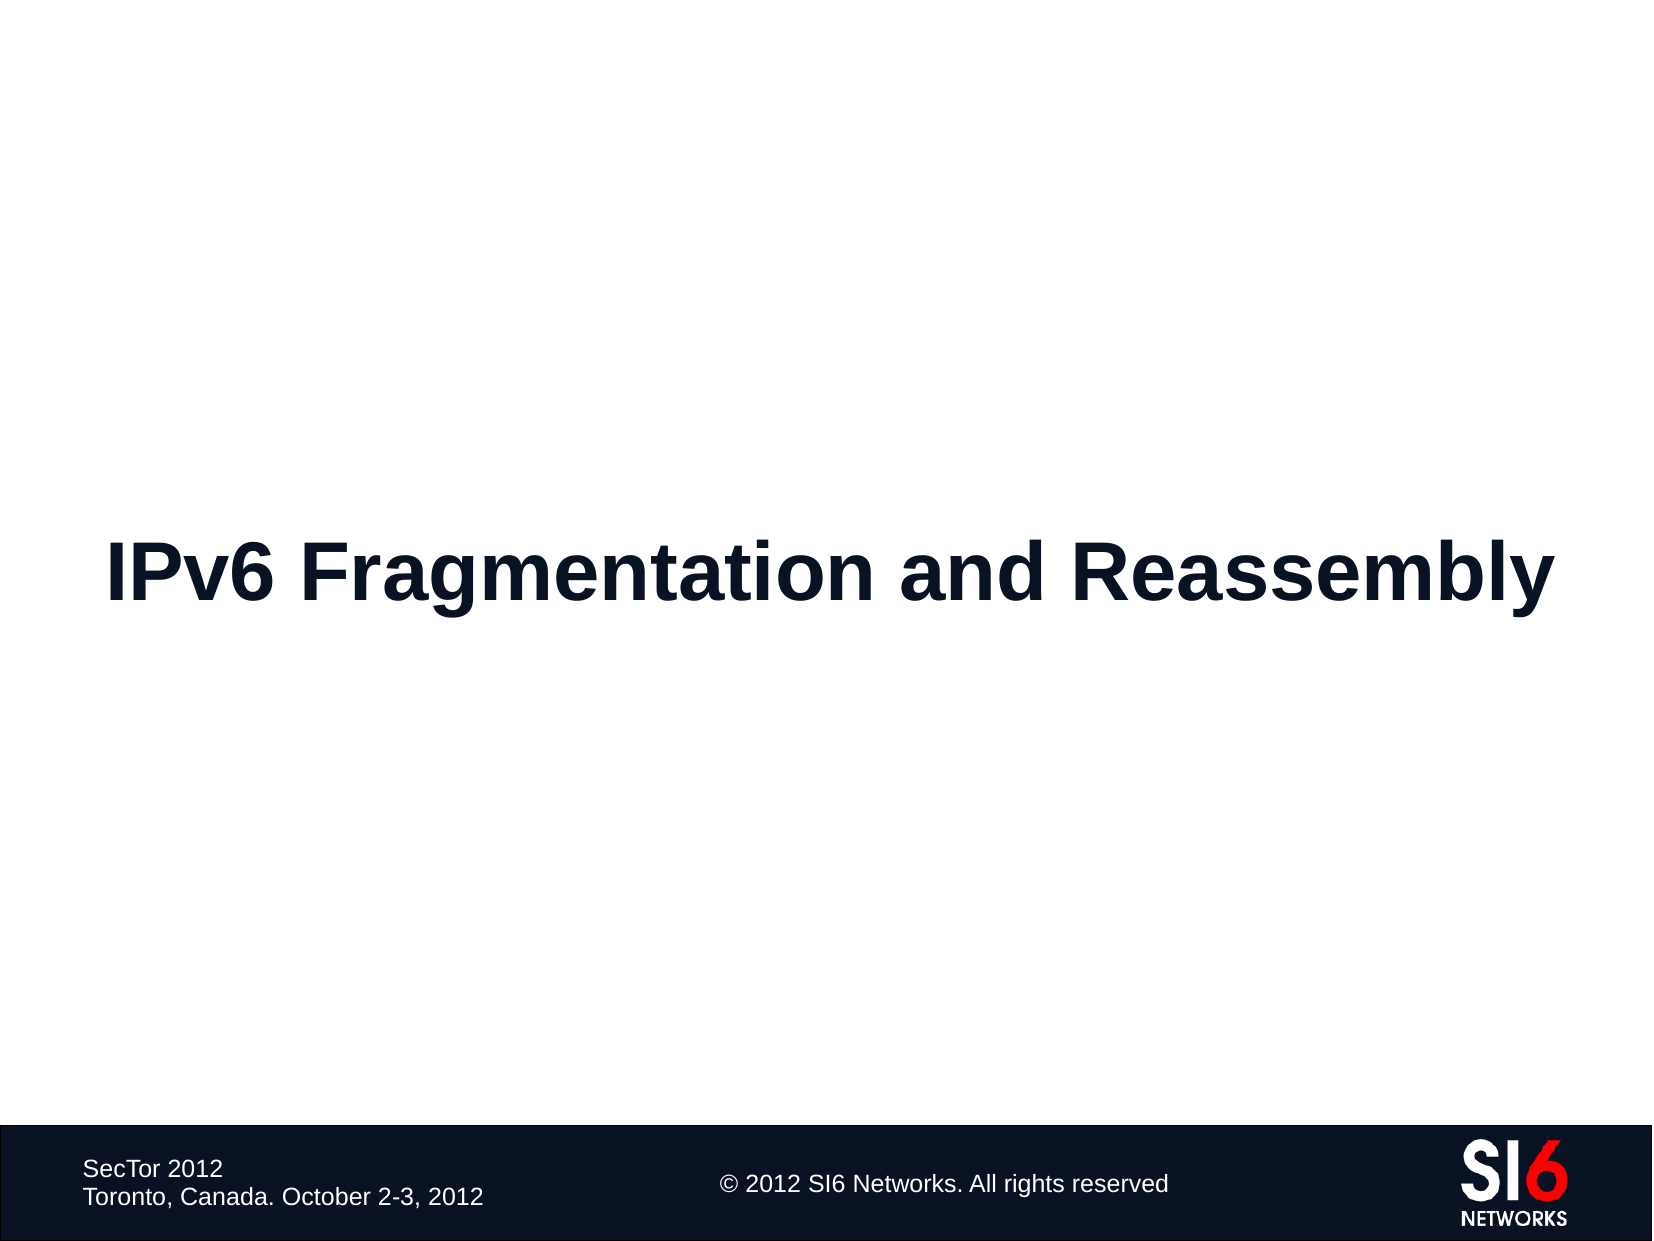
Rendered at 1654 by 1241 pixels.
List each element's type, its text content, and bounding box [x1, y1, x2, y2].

picture [1461, 1139, 1567, 1226]
title IPv6 Fragmentation and Reassembly [86, 467, 1576, 676]
